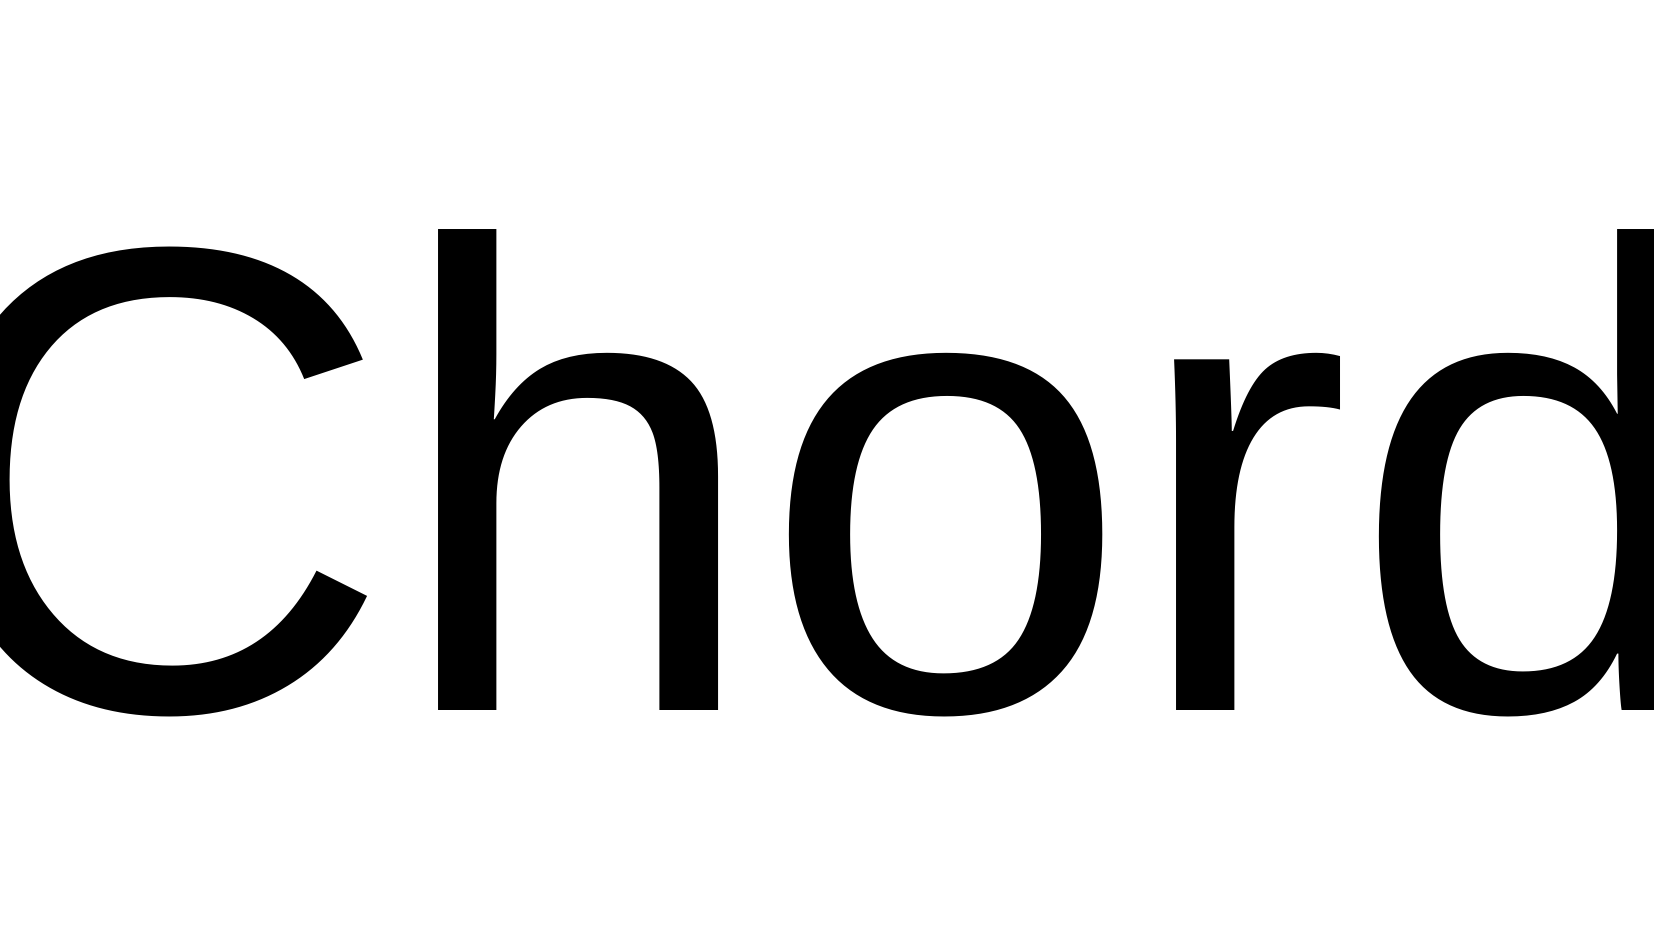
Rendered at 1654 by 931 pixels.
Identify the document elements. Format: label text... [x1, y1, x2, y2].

subtitle Chord [0, 0, 1654, 931]
